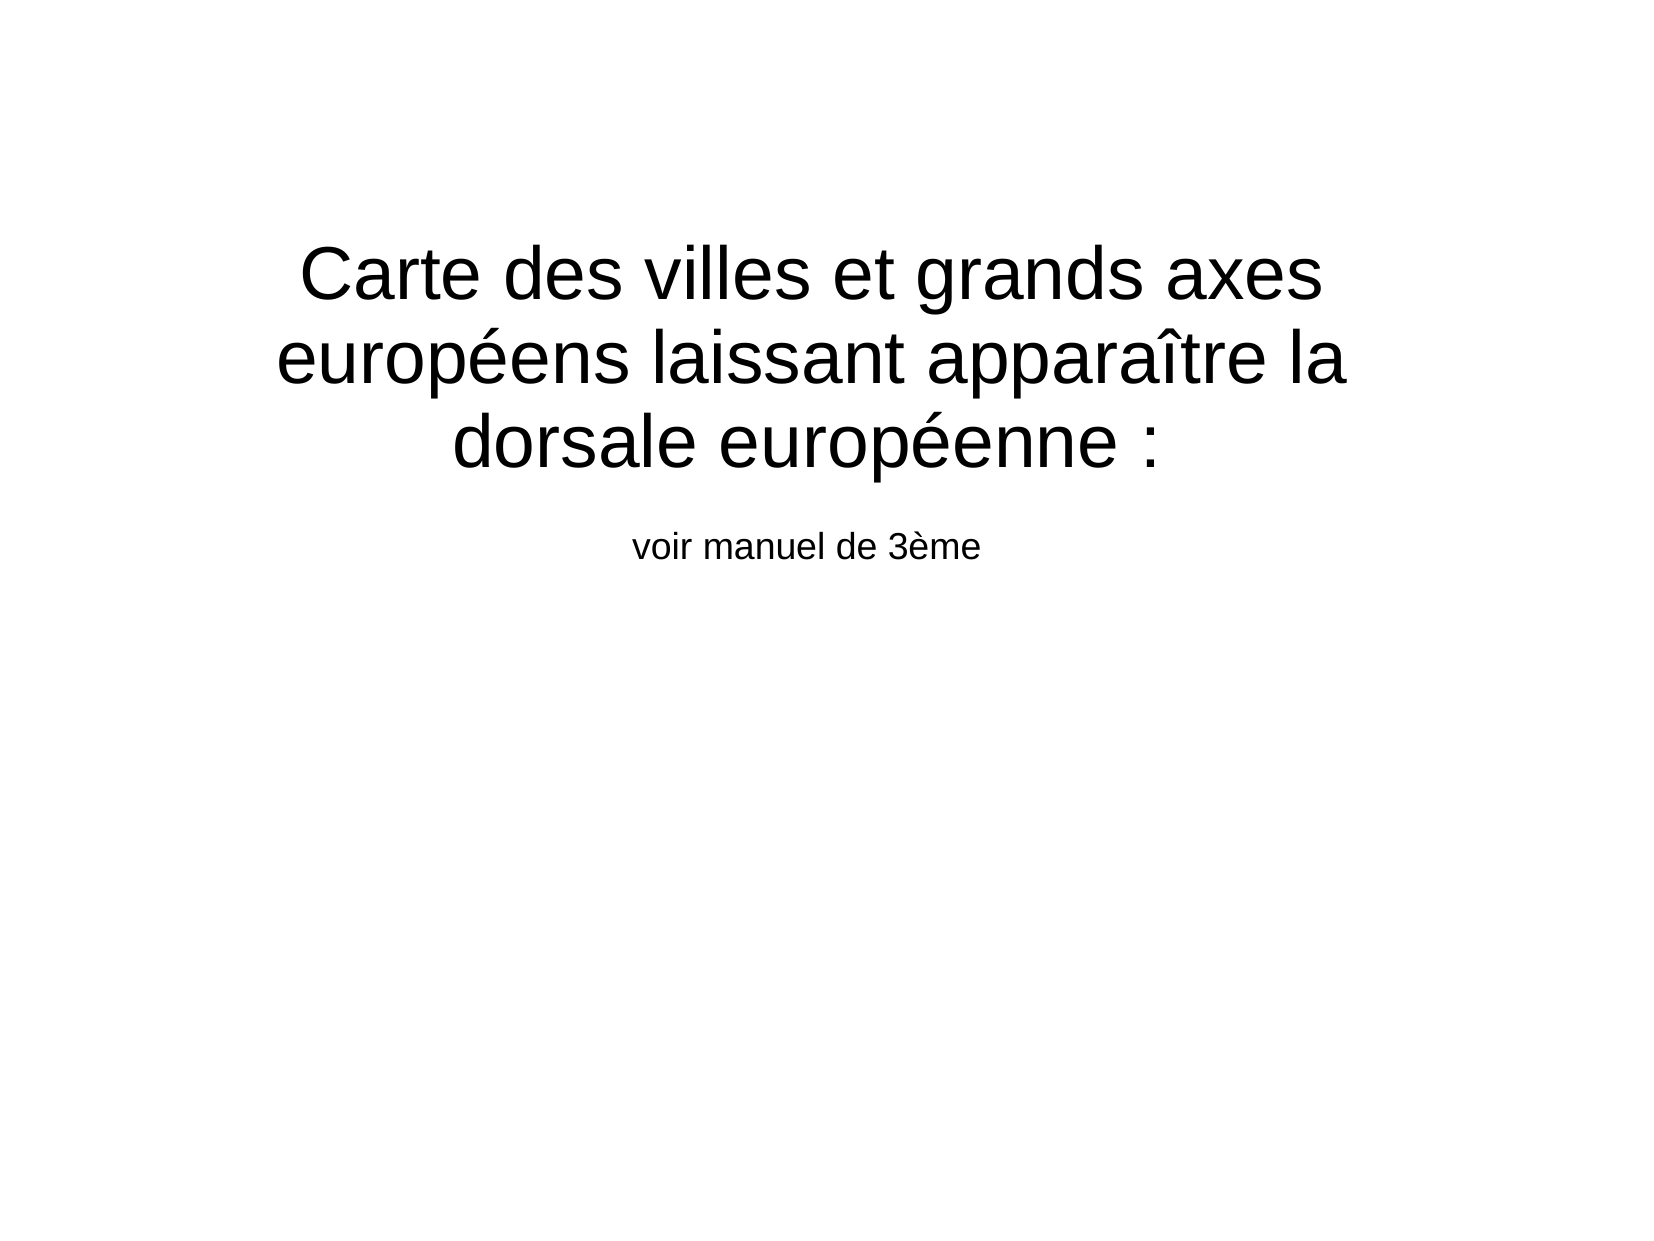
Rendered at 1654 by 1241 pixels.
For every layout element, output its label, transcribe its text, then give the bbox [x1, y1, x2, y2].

text_box Carte des villes et grands axes européens laissant apparaître la dorsale européenne : voir manuel de 3ème [147, 223, 1477, 575]
